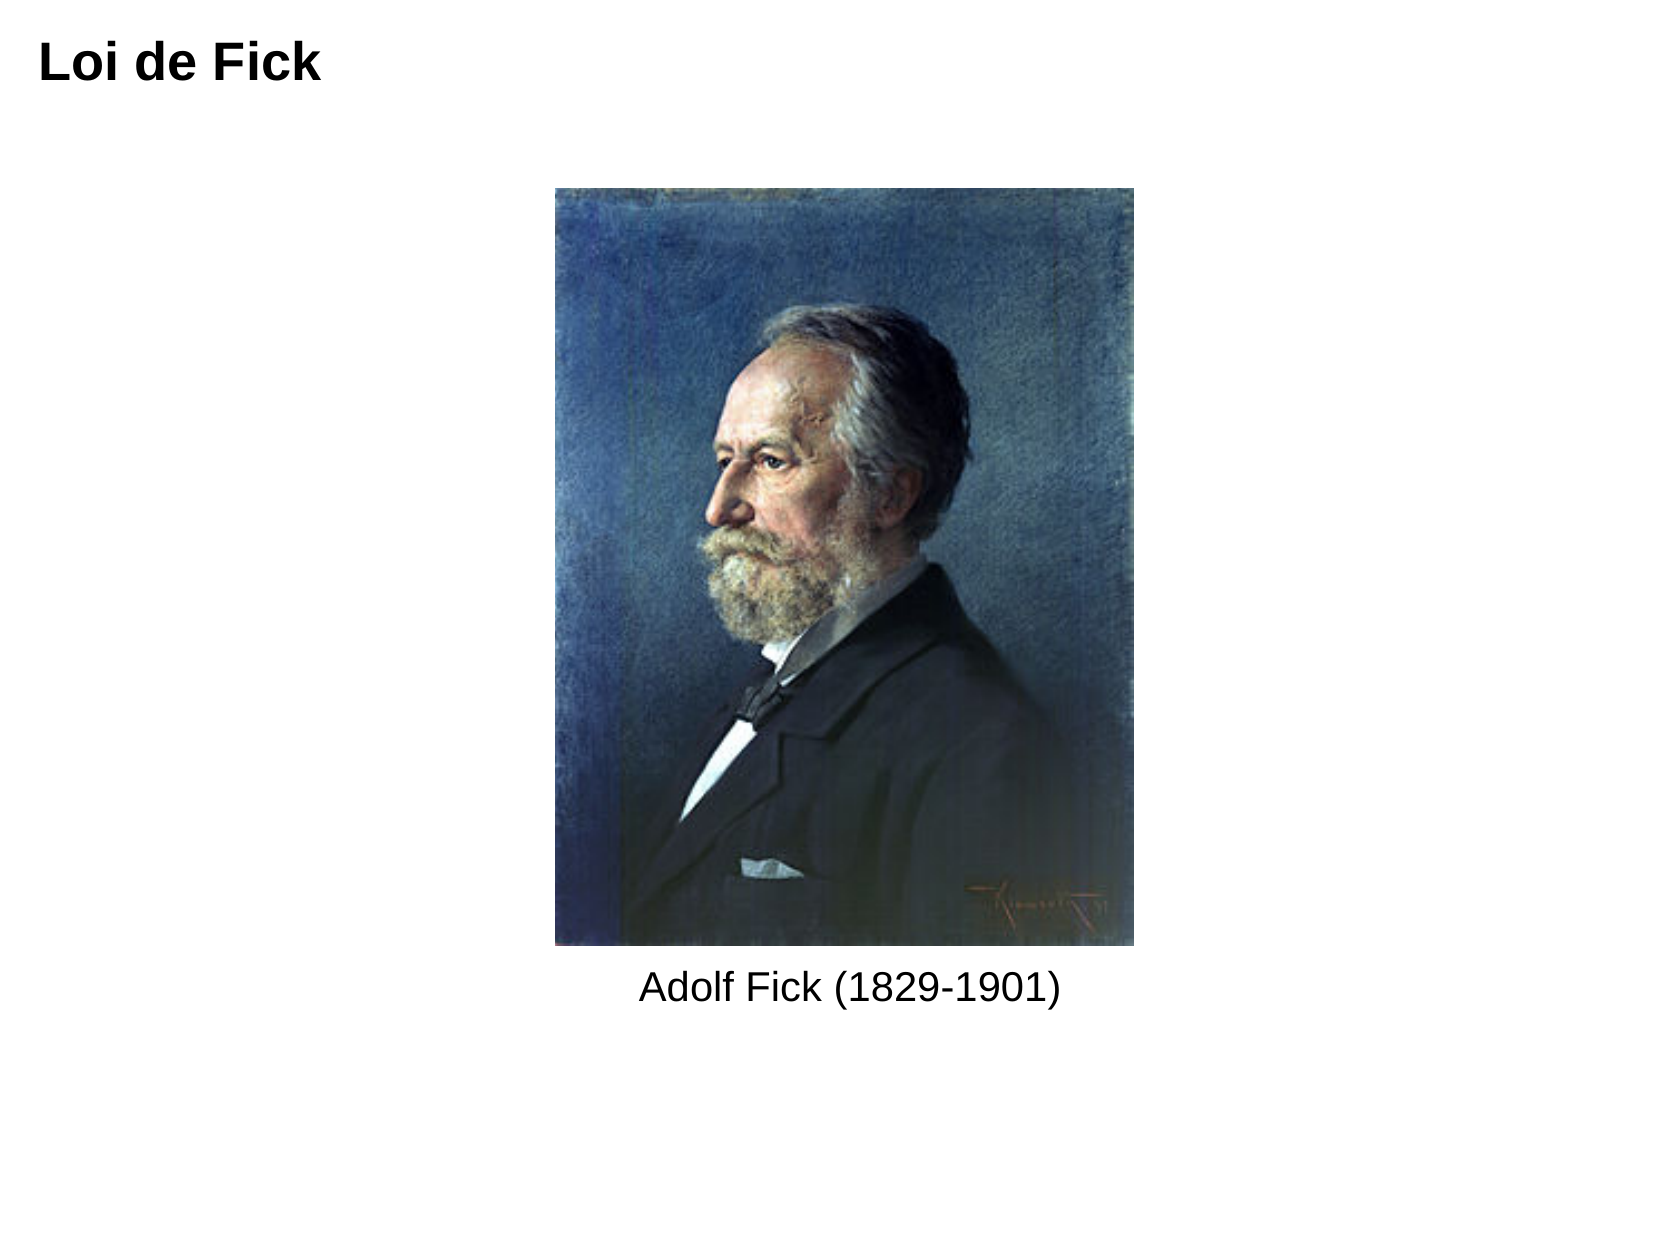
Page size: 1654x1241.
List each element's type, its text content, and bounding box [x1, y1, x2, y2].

text_box Loi de Fick [23, 23, 768, 101]
text_box Adolf Fick (1829-1901) [507, 956, 1193, 1019]
picture [555, 188, 1134, 946]
